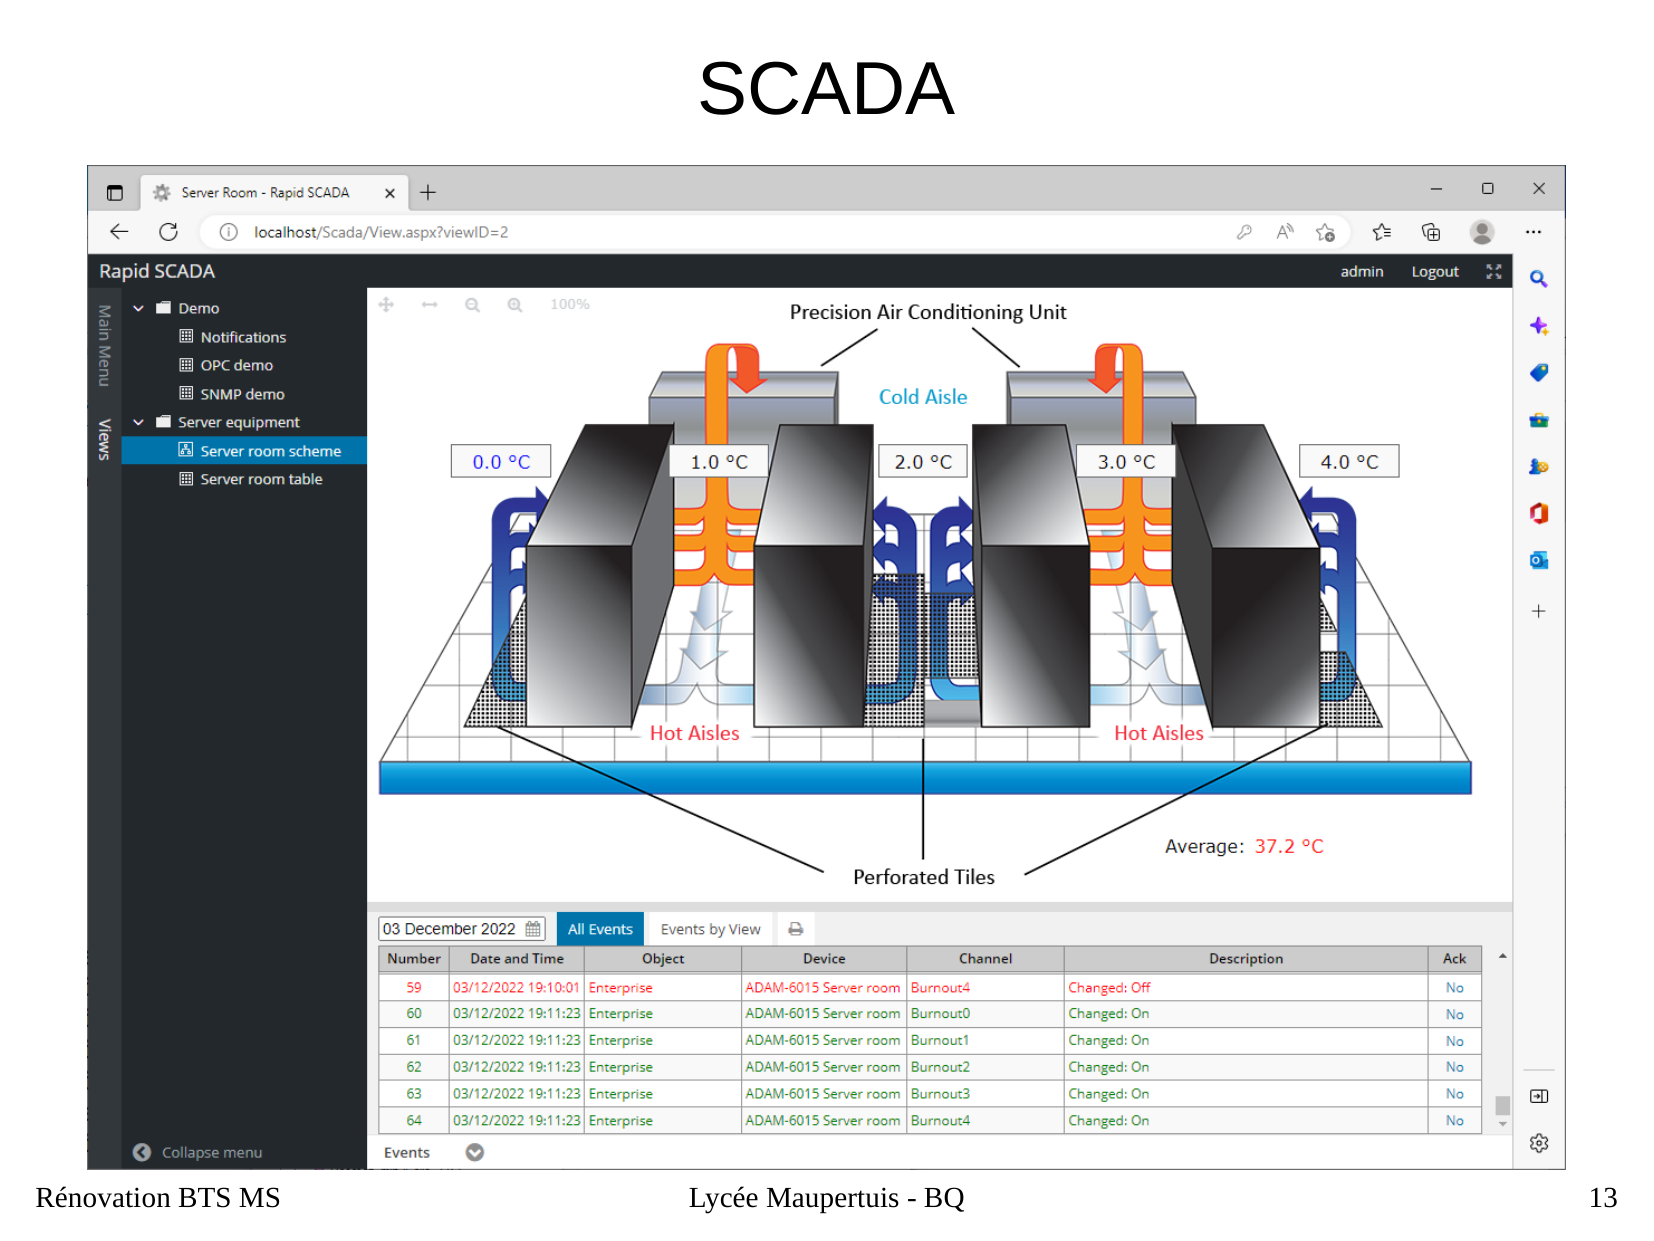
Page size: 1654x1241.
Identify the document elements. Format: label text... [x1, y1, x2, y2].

title SCADA [35, 35, 1619, 142]
picture [87, 165, 1566, 1170]
